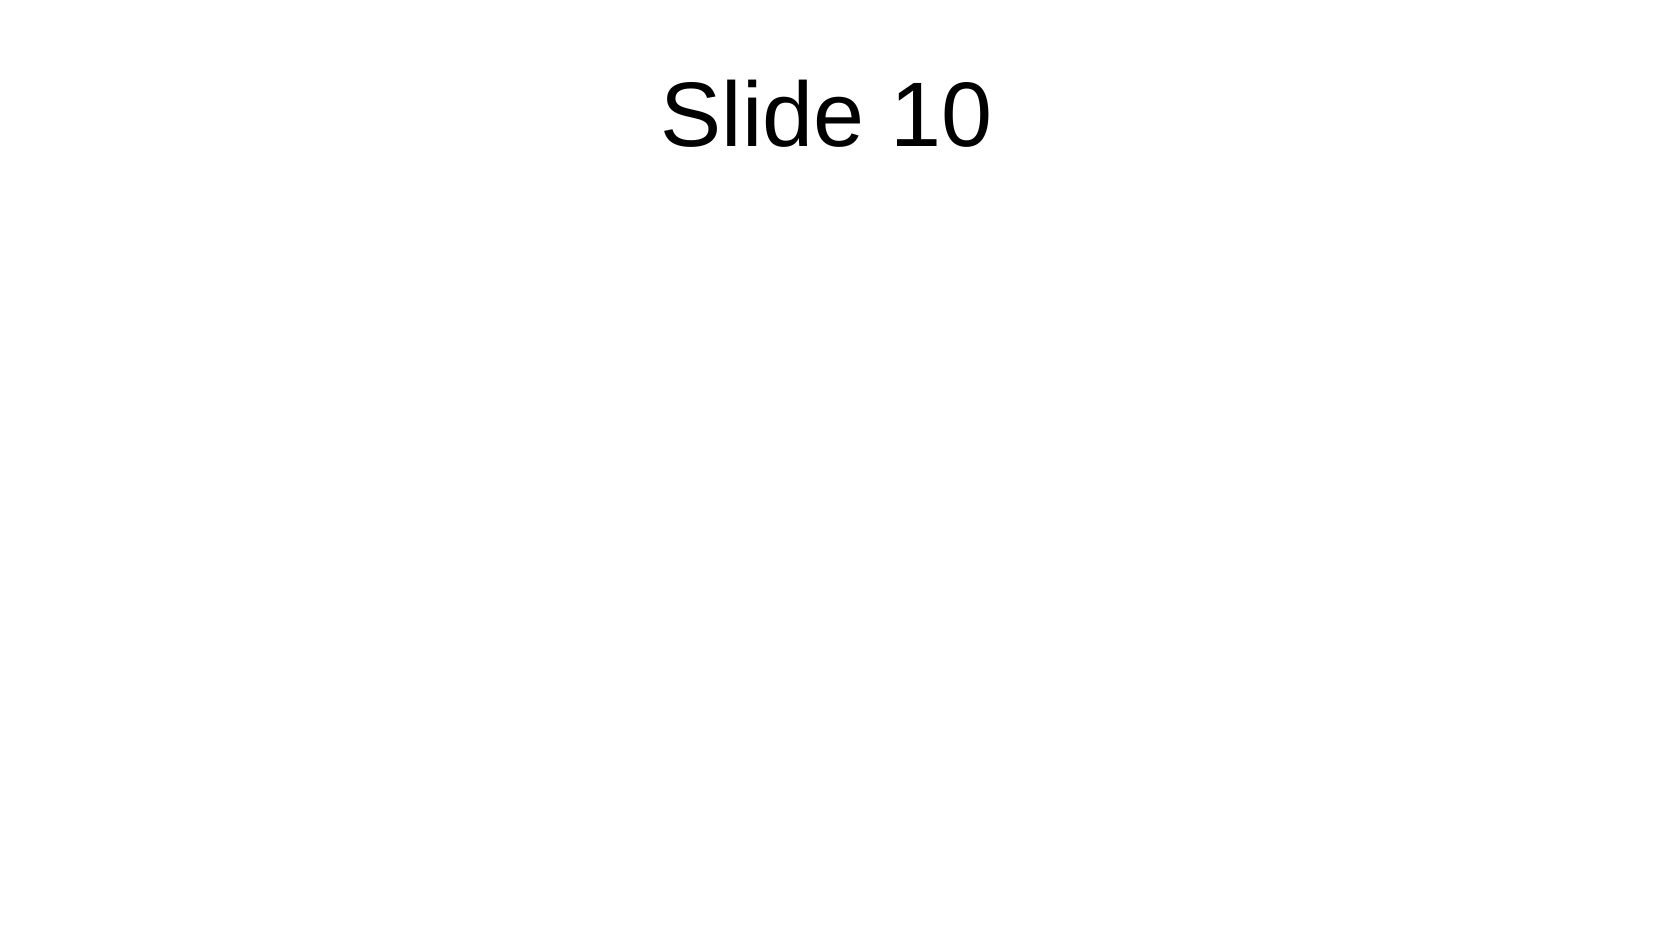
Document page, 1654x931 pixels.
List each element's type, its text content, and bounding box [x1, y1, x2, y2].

title Slide 10 [82, 37, 1571, 193]
